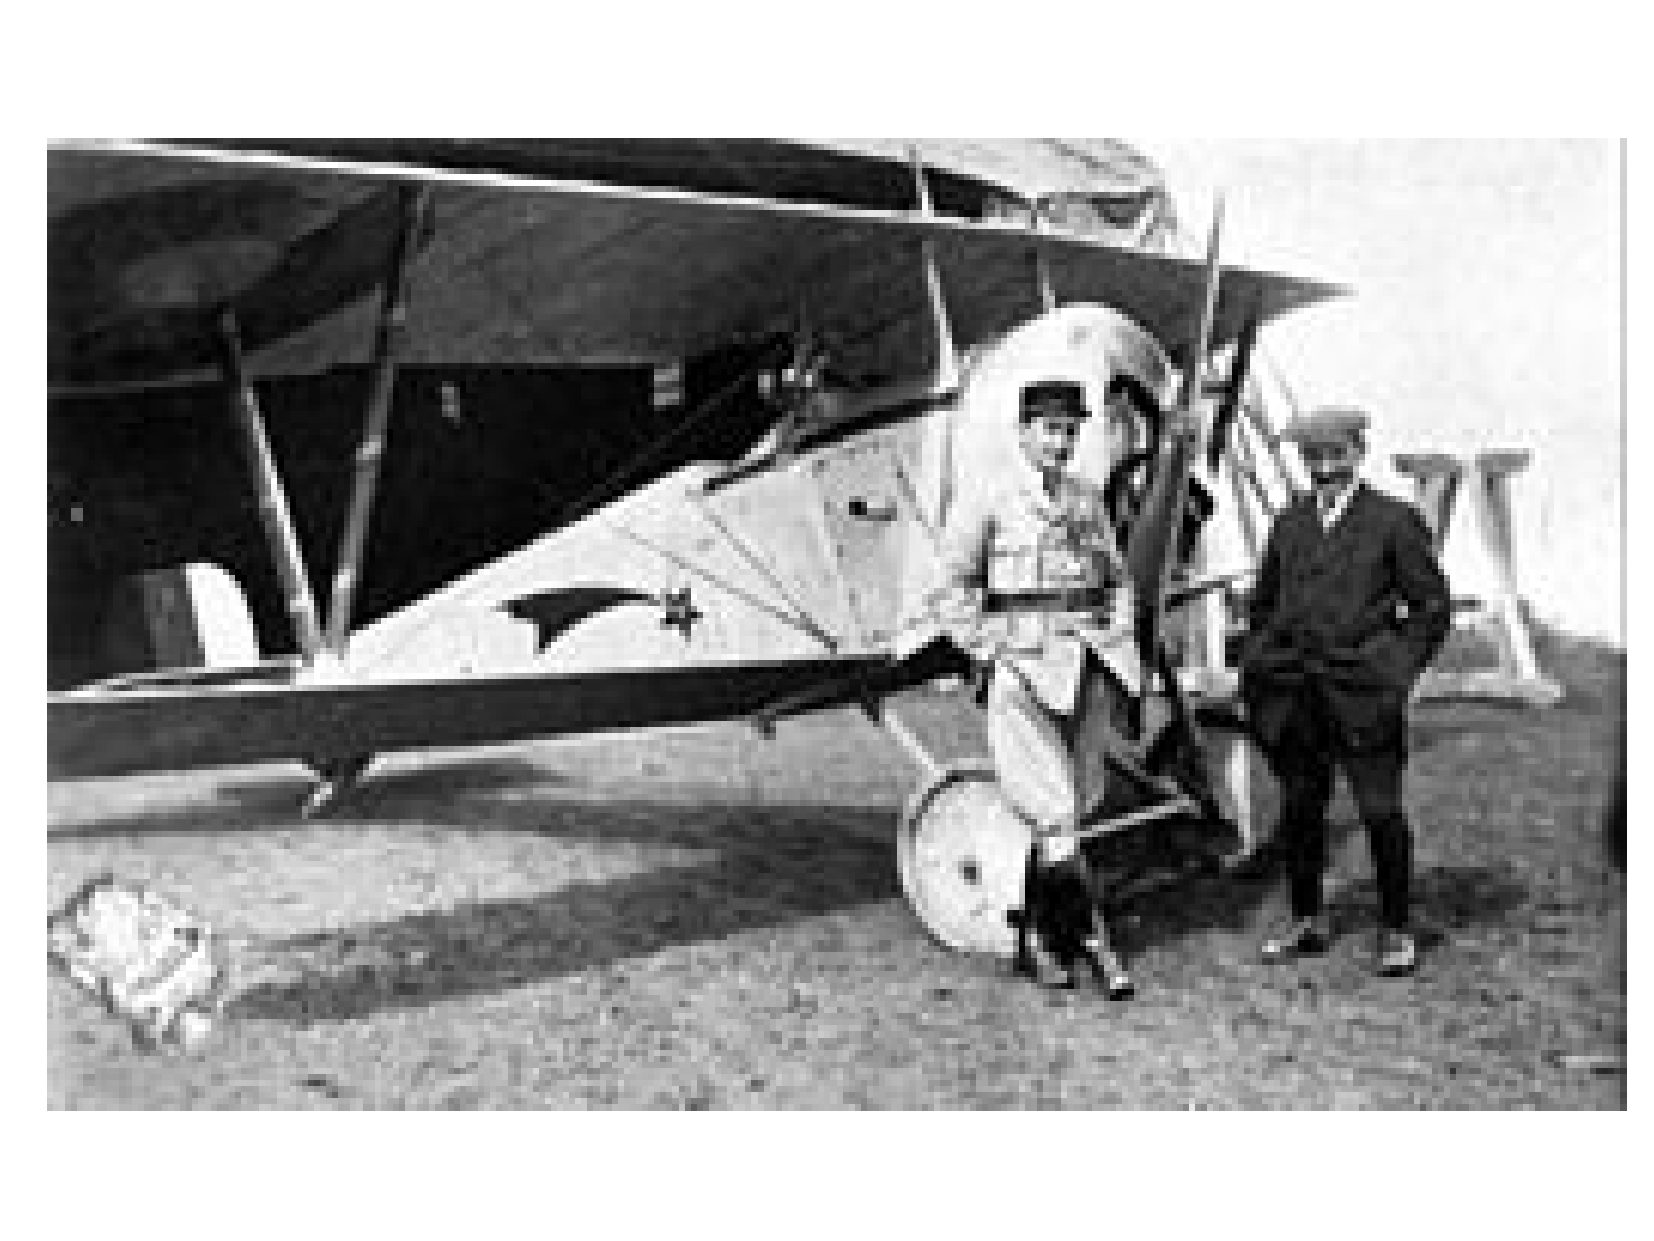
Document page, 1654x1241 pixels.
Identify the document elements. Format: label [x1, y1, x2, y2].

picture [47, 138, 1627, 1111]
